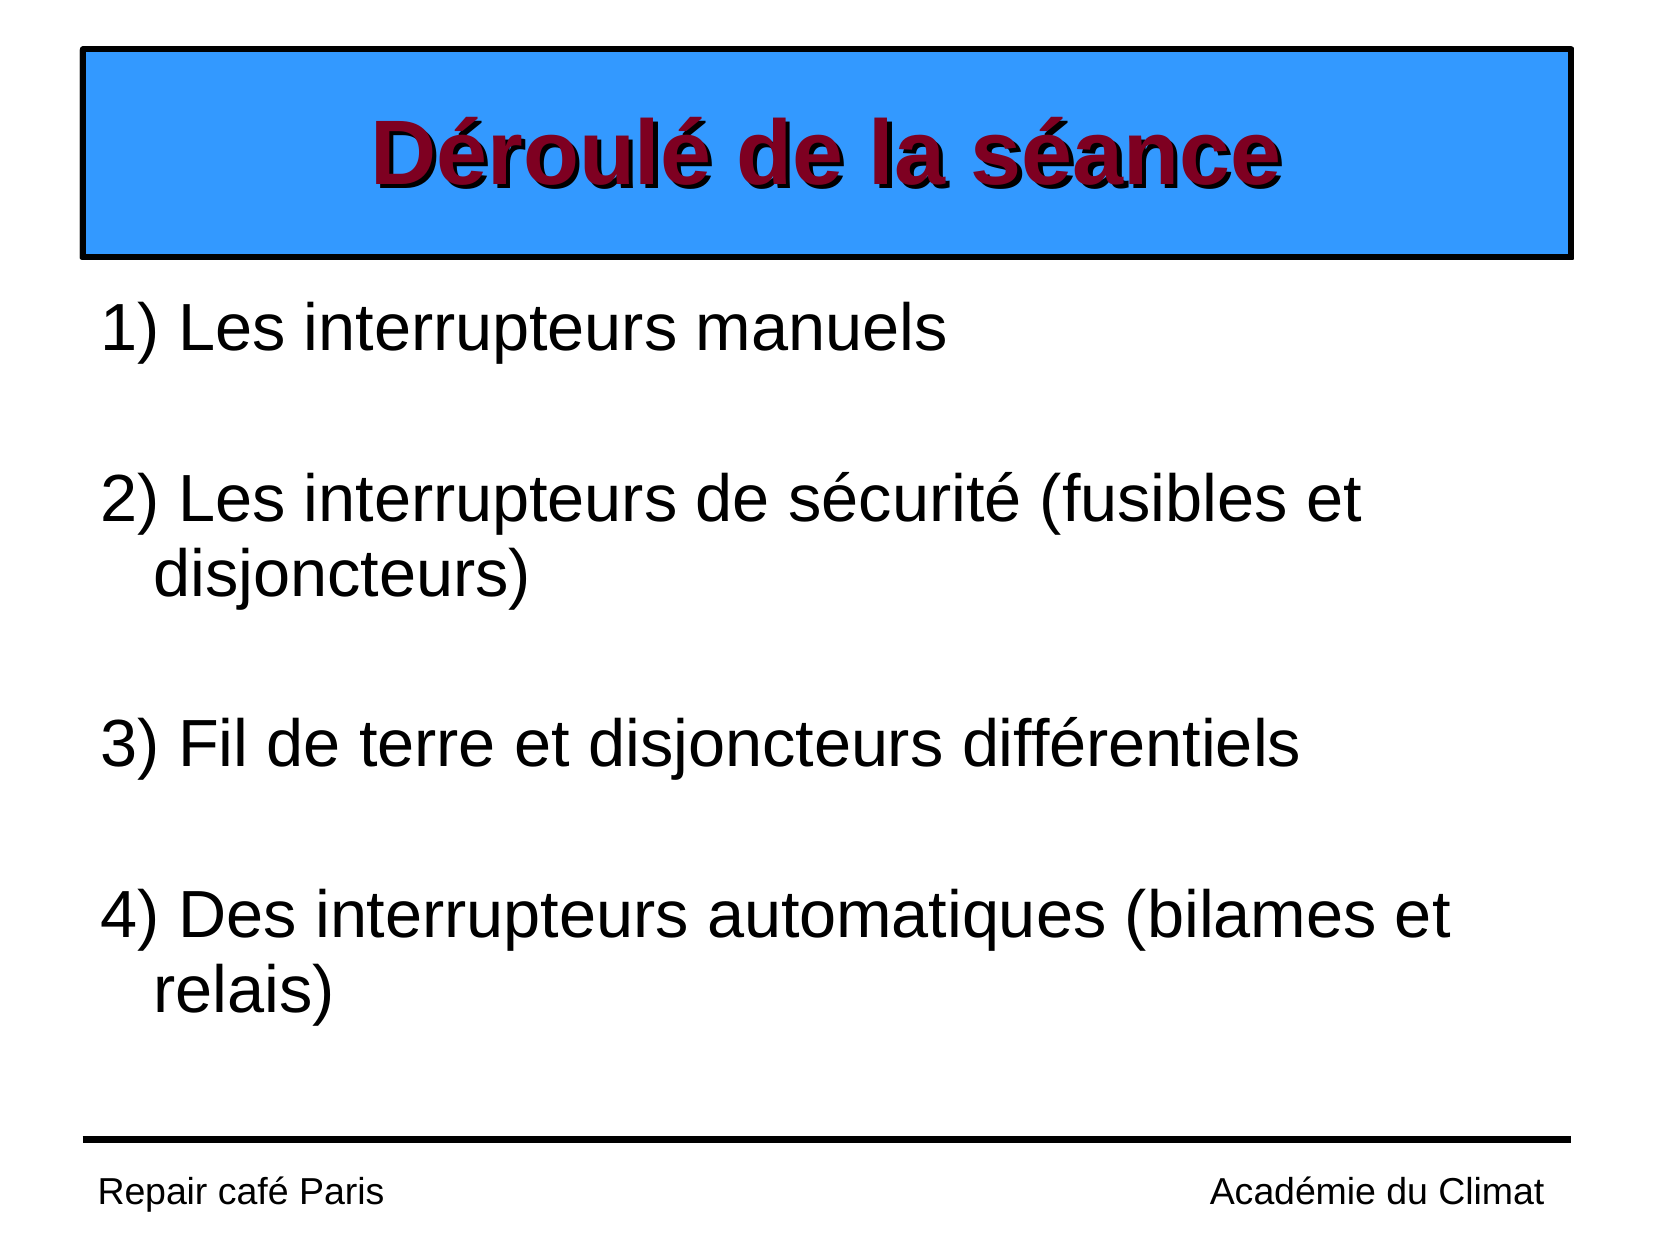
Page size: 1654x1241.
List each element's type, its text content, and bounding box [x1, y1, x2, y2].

text_box Repair café Paris Académie du Climat [82, 1163, 1571, 1220]
list Les interrupteurs manuels Les interrupteurs de sécurité (fusibles et disjoncteurs) Fil de terre et disjoncteurs différentiels Des interrupteurs automatiques (bilames et relais) [82, 290, 1571, 1123]
title Déroulé de la séance [82, 49, 1571, 257]
